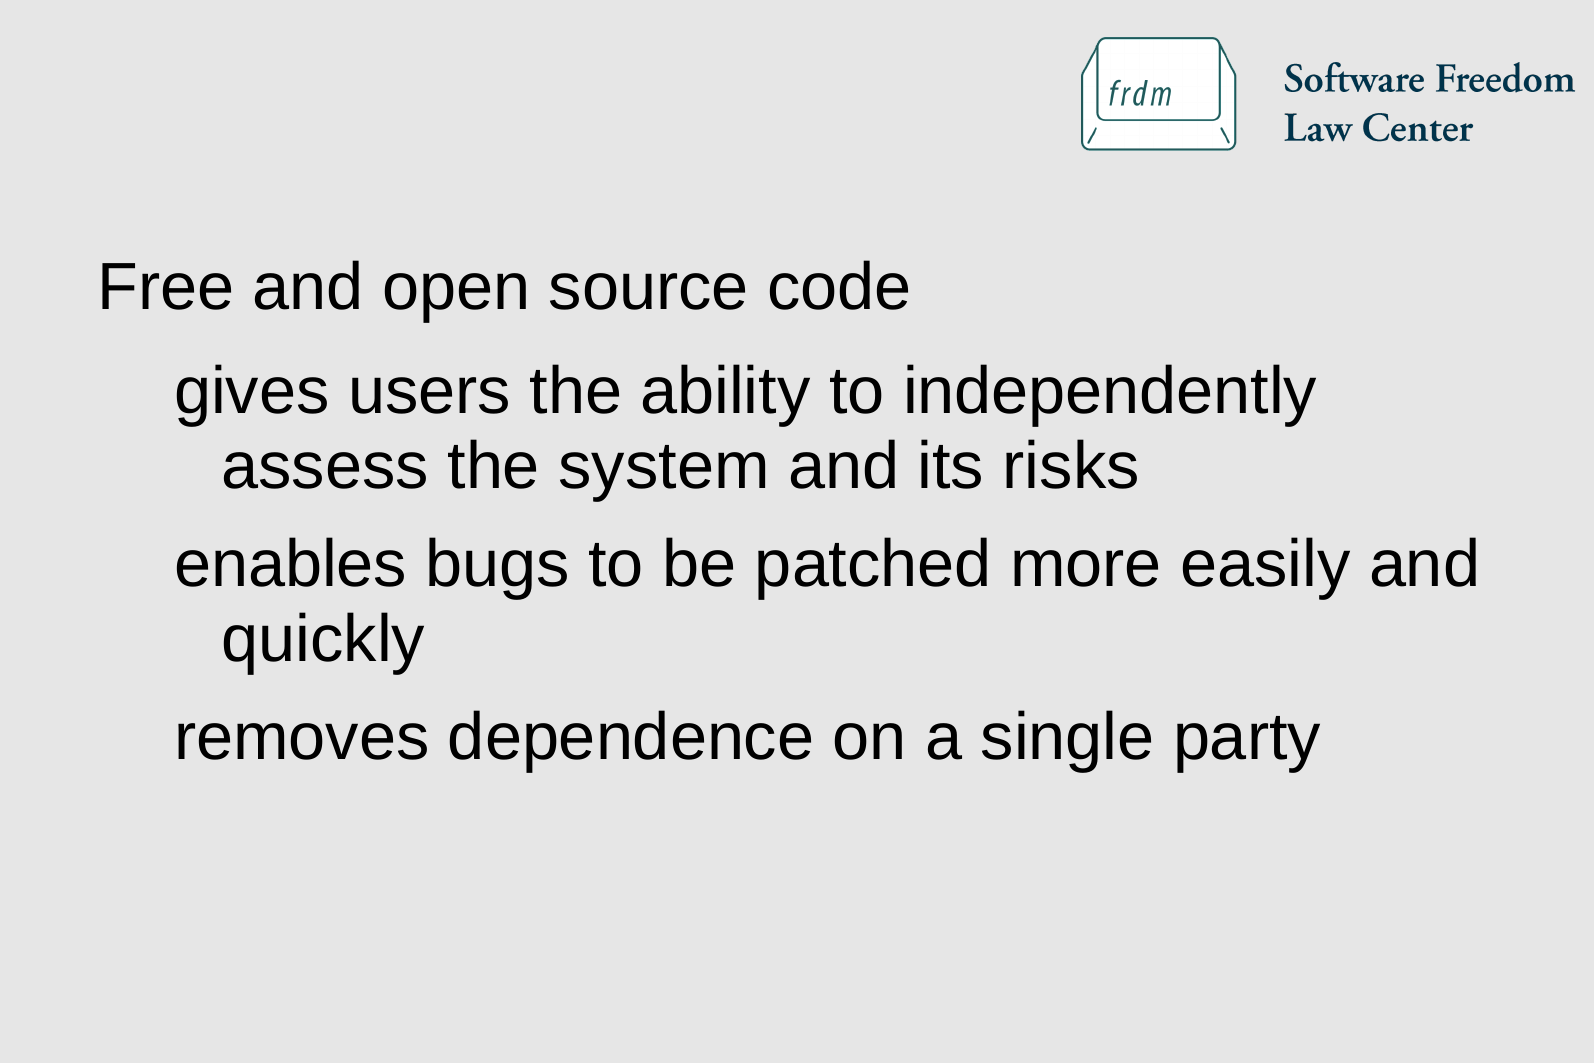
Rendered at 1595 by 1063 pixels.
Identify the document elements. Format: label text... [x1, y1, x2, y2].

list Free and open source code gives users the ability to independently assess the system and its risks enables bugs to be patched more easily and quickly removes dependence on a single party [79, 248, 1515, 936]
picture [1081, 37, 1576, 152]
